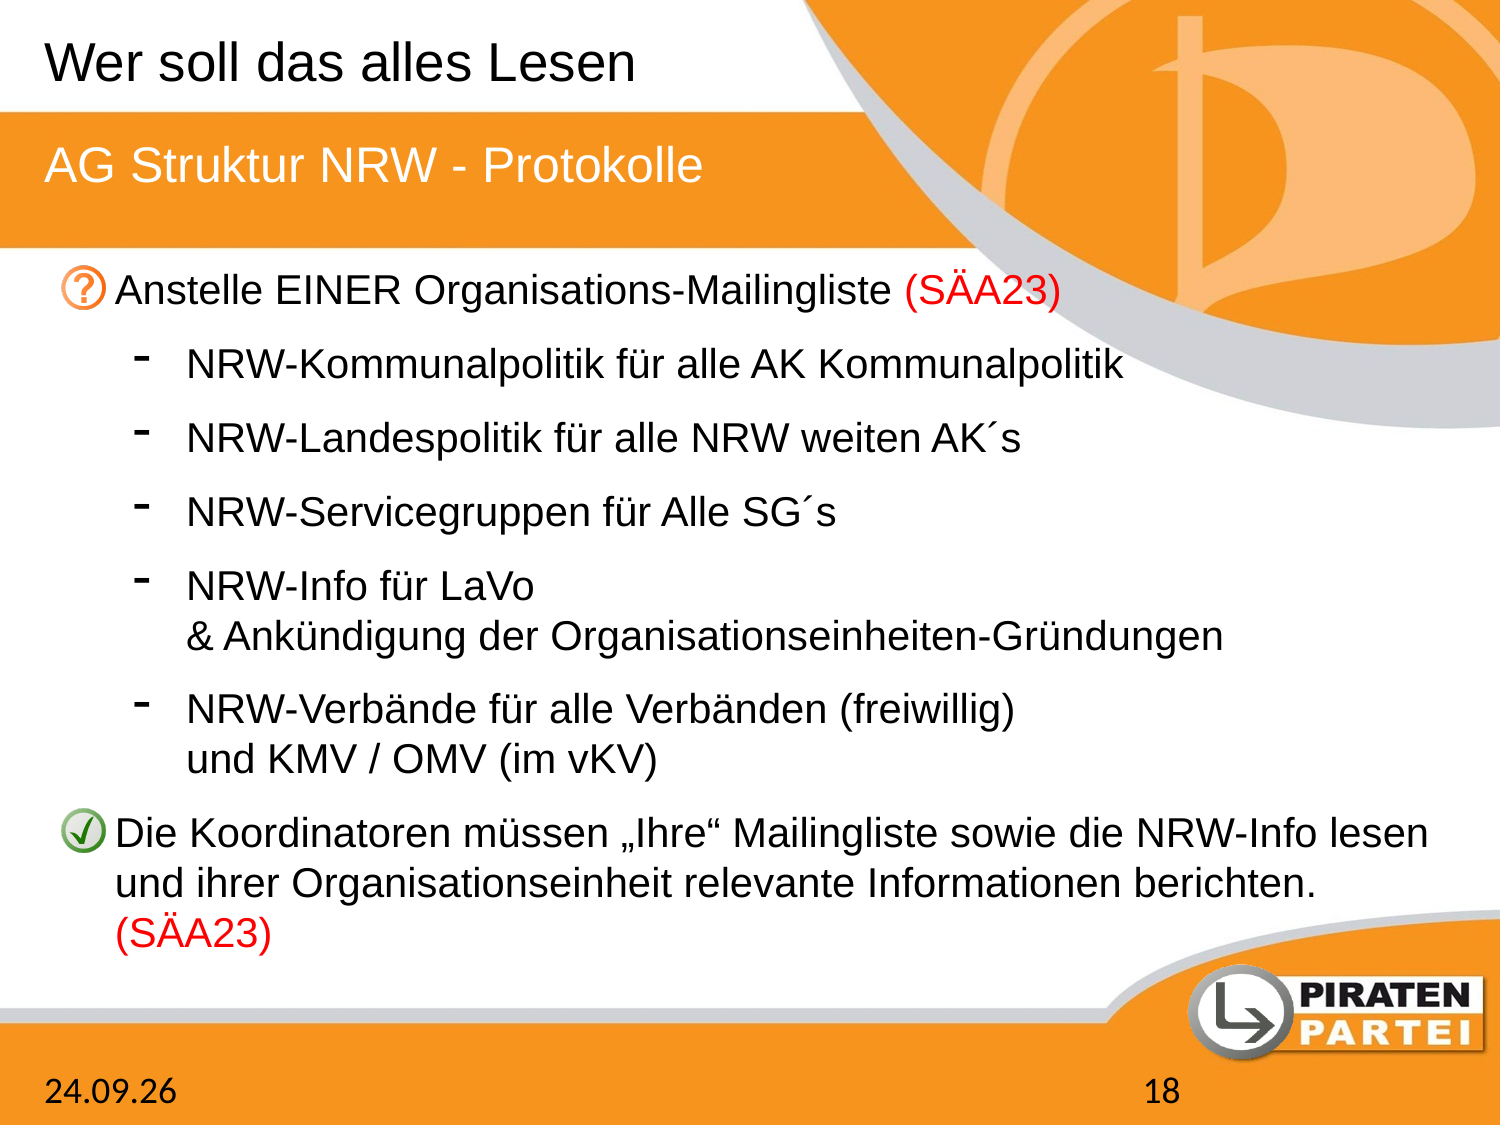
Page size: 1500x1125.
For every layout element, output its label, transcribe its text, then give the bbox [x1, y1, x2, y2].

slide_number 01.04.14 [29, 1058, 389, 1103]
slide_number <Nummer> [1128, 1058, 1478, 1103]
list Anstelle EINER Organisations-Mailingliste (SÄA23) NRW-Kommunalpolitik für alle AK Kommunalpolitik NRW-Landespolitik für alle NRW weiten AK´s NRW-Servicegruppen für Alle SG´s NRW-Info für LaVo & Ankündigung der Organisationseinheiten-Gründungen NRW-Verbände für alle Verbänden (freiwillig) und KMV / OMV (im vKV) Die Koordinatoren müssen „Ihre“ Mailingliste sowie die NRW-Info lesen und ihrer Organisationseinheit relevante Informationen berichten. (SÄA23) [29, 255, 1471, 1006]
title AG Struktur NRW - Protokolle [29, 125, 857, 232]
picture [0, 0, 1500, 1125]
list Wer soll das alles Lesen [29, 19, 857, 102]
